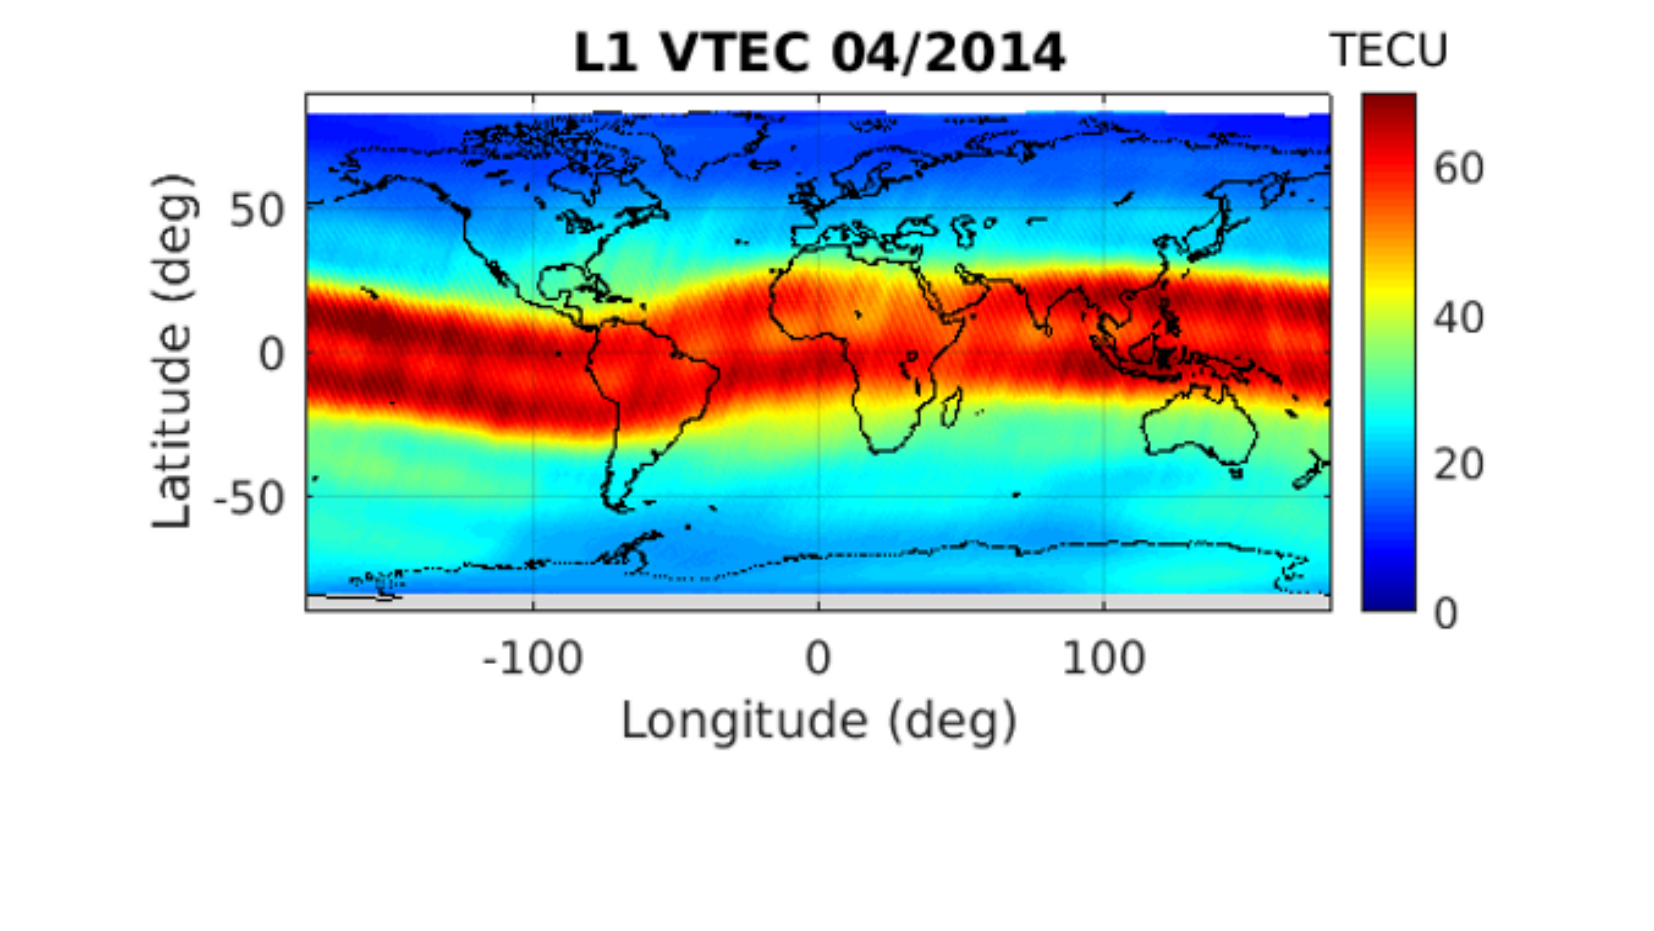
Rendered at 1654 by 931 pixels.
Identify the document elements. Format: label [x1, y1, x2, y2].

picture [134, 0, 1613, 931]
